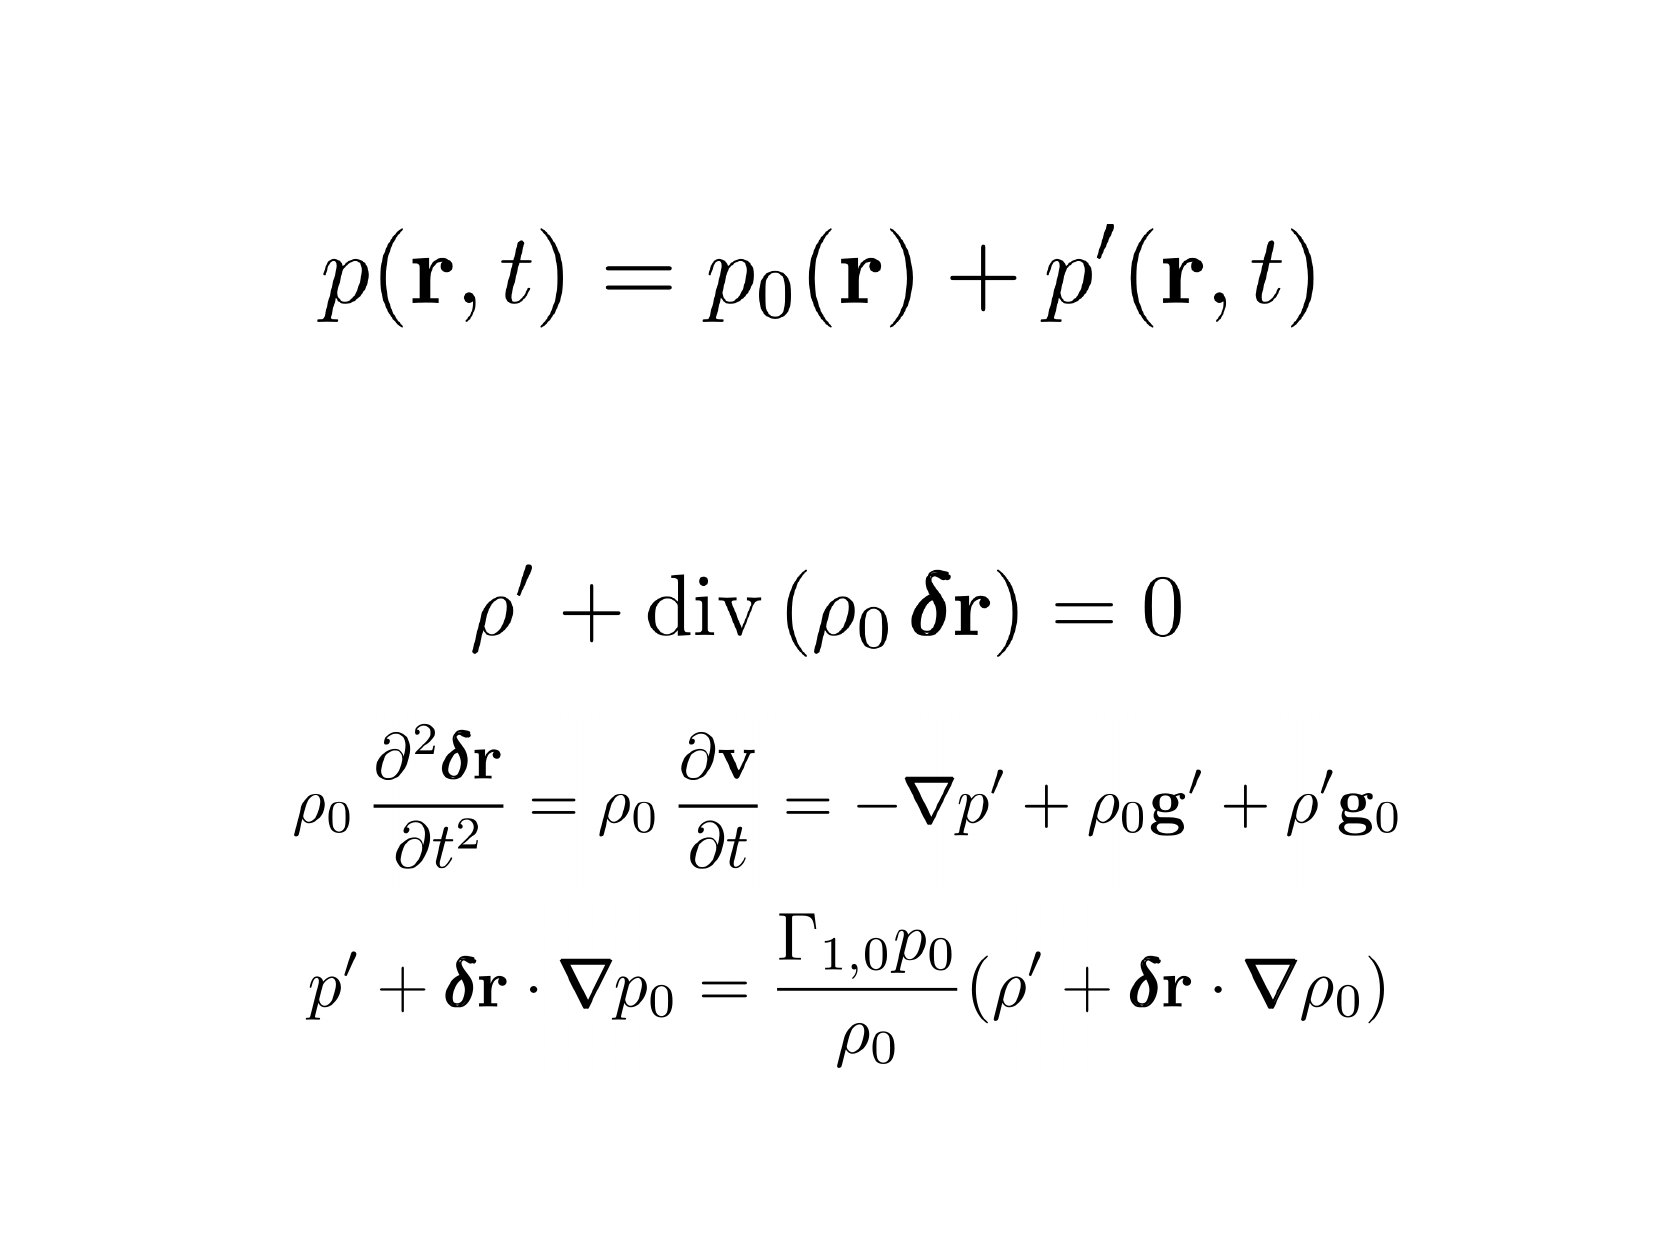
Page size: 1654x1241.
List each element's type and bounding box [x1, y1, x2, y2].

picture [300, 224, 1329, 346]
picture [450, 554, 1196, 676]
picture [262, 899, 1394, 1081]
picture [262, 712, 1411, 893]
